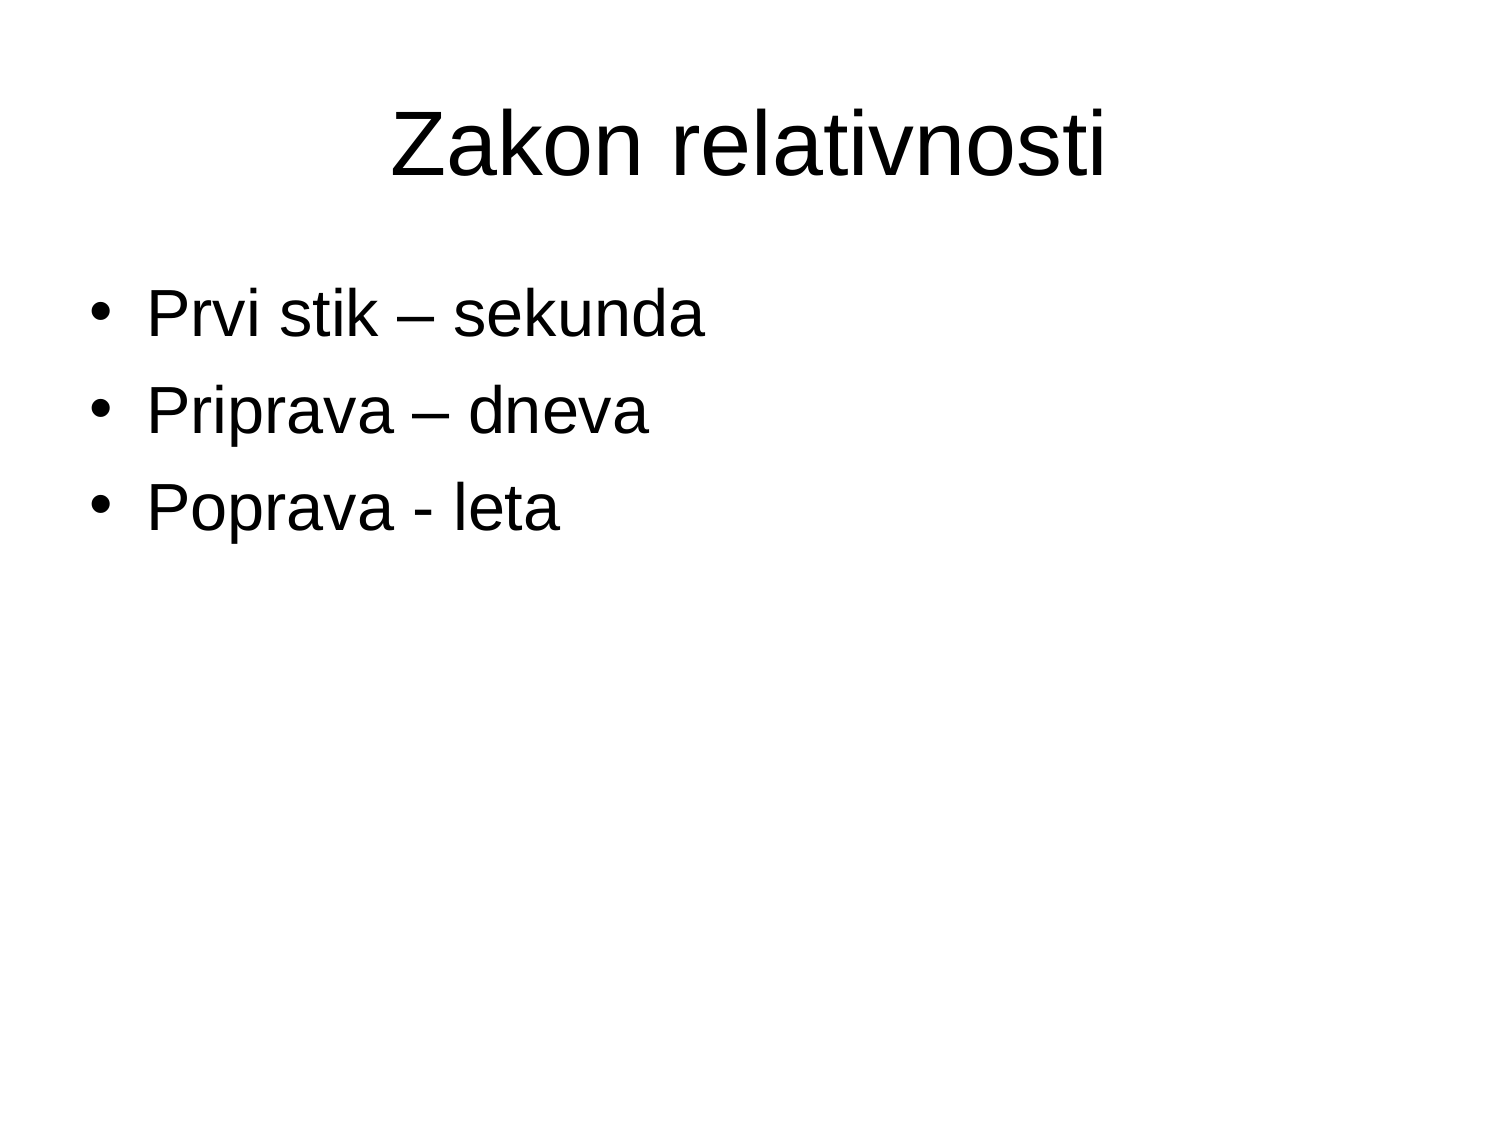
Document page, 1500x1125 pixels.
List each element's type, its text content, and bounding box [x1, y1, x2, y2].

title Zakon relativnosti [75, 45, 1426, 233]
list Prvi stik – sekunda Priprava – dneva Poprava - leta [75, 262, 1426, 1006]
